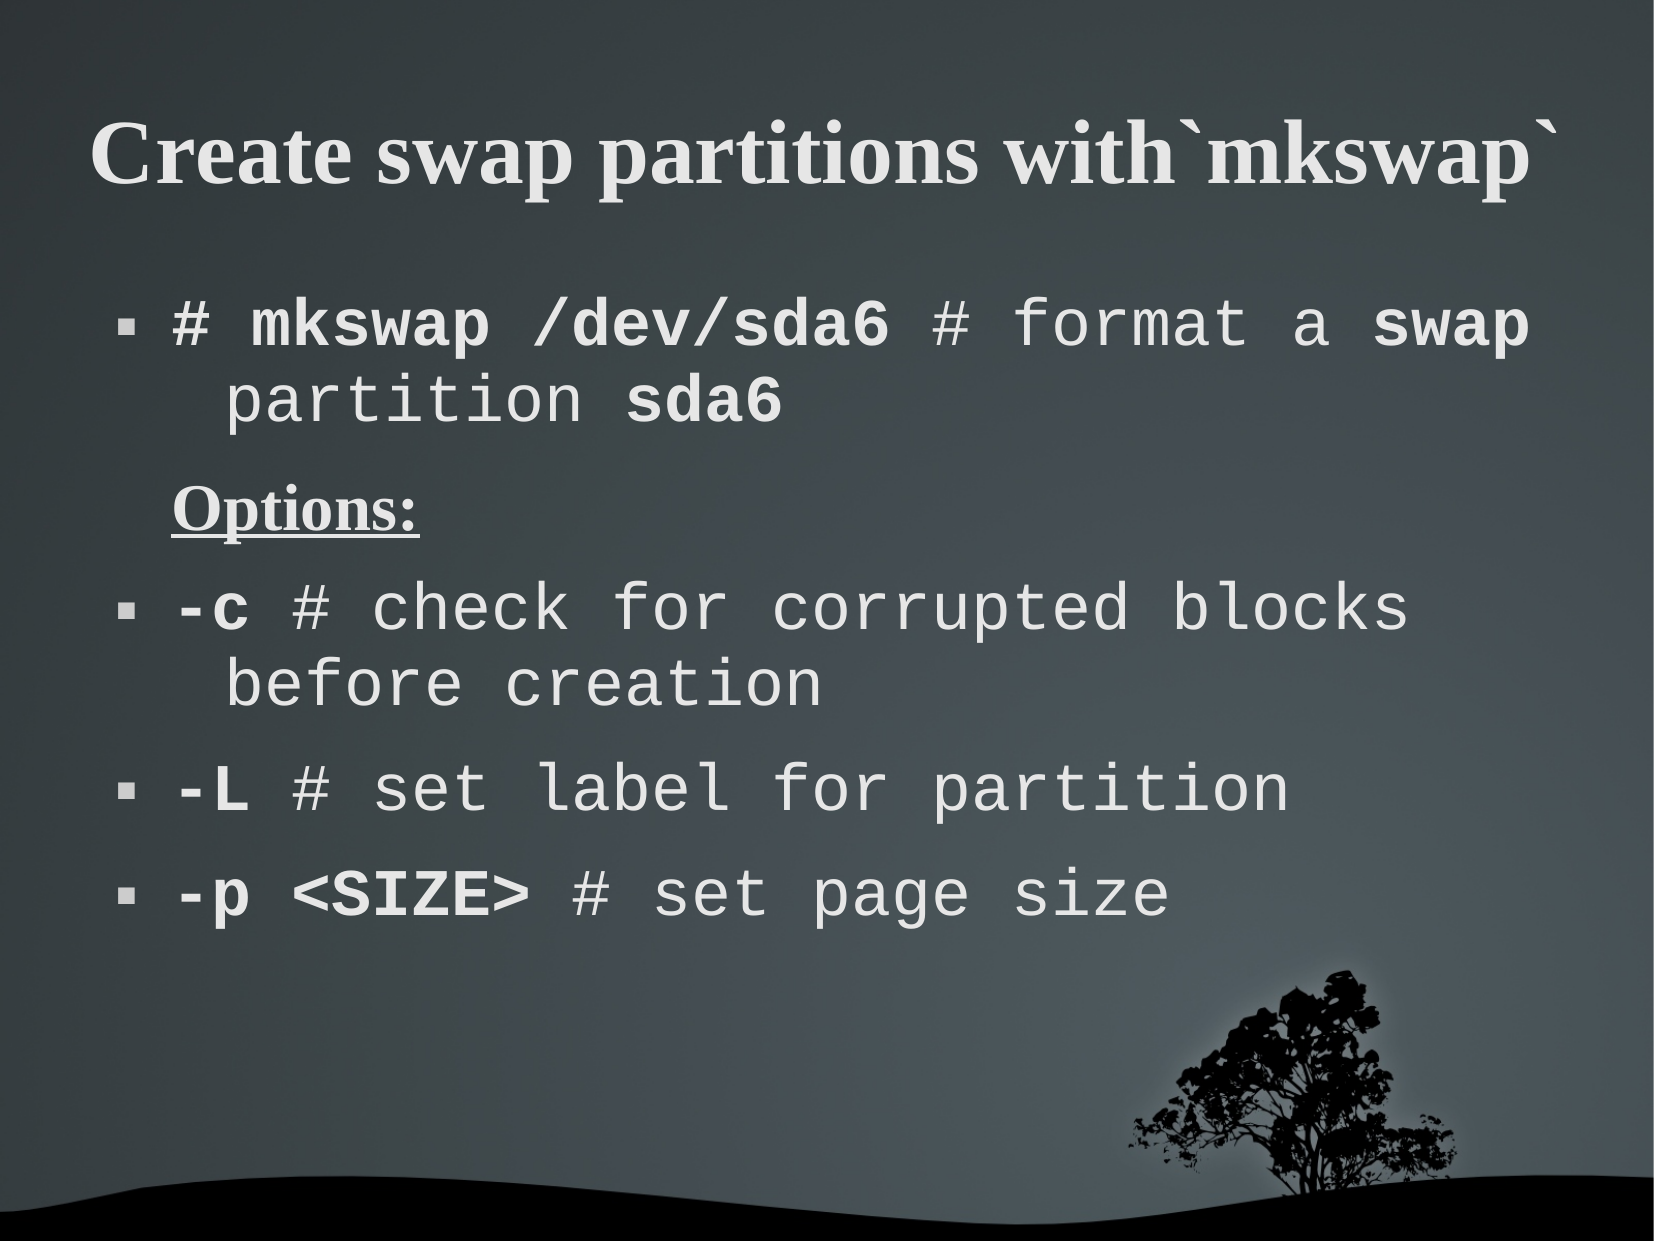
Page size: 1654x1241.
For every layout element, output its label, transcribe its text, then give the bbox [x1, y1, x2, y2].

picture [0, 0, 1654, 1241]
list # mkswap /dev/sda6 # format a swap partition sda6 Options: -c # check for corrupted blocks before creation -L # set label for partition -p <SIZE> # set page size [82, 290, 1571, 1109]
title Create swap partitions with`mkswap` [82, 33, 1572, 273]
